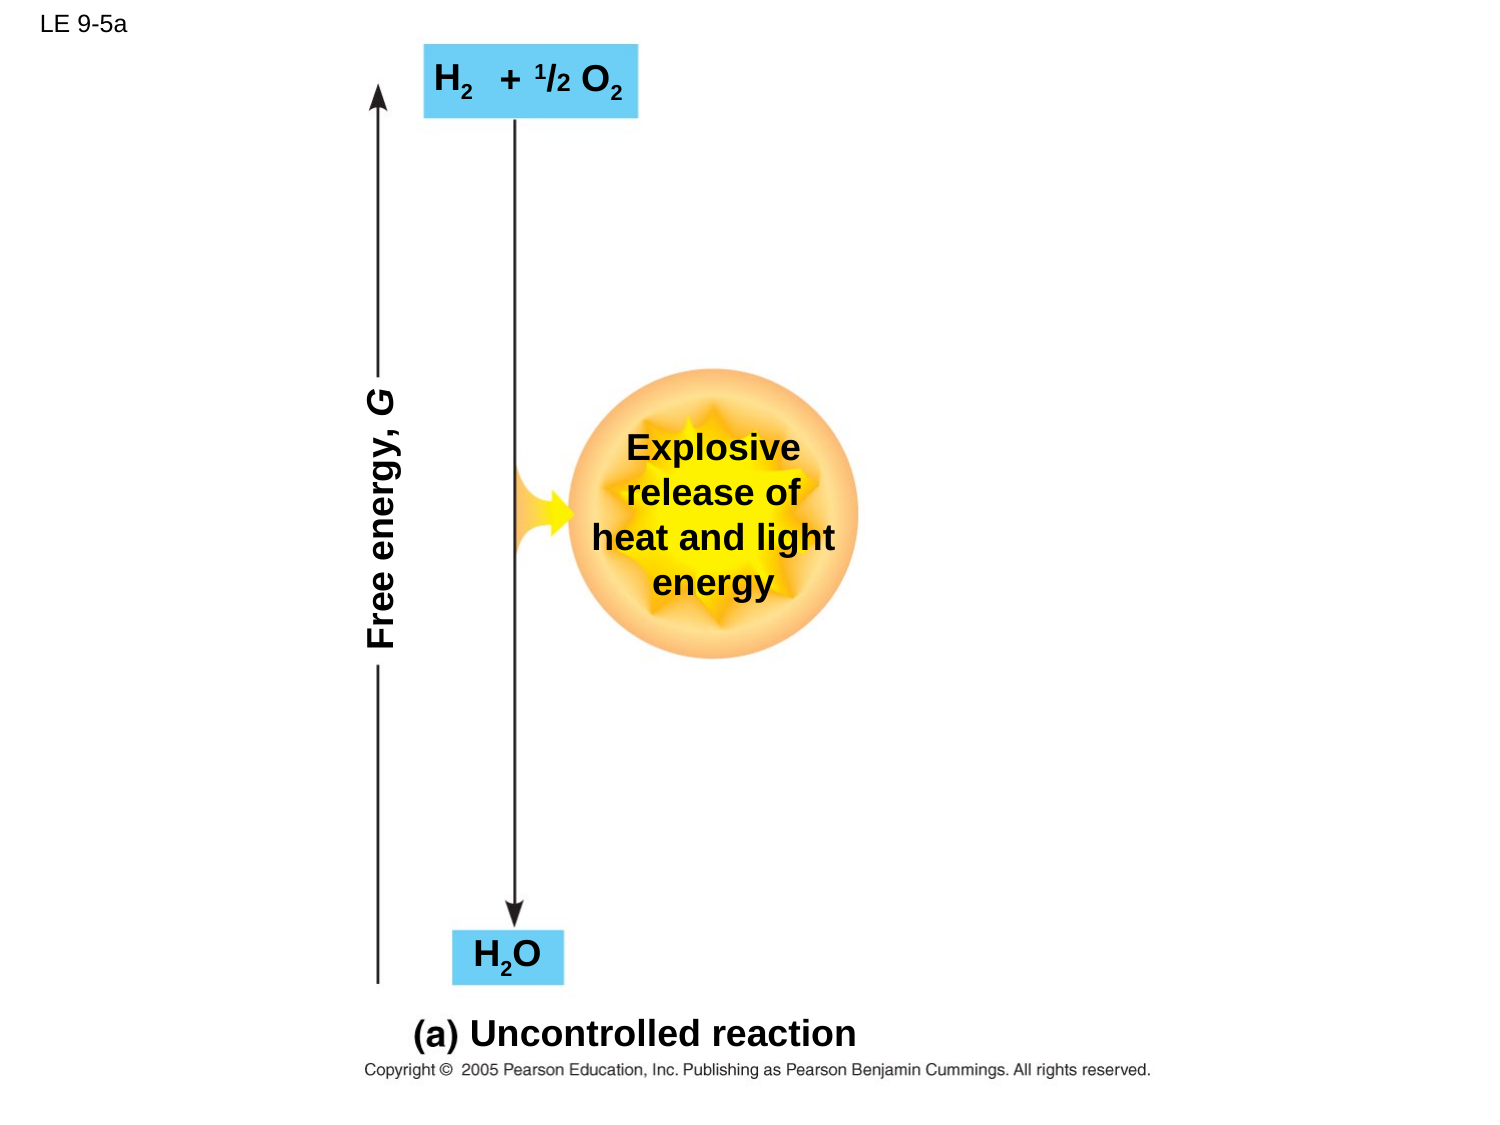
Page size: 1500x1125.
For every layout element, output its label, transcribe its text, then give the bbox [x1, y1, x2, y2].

text_box 1/2 O2 [534, 53, 633, 107]
text_box Free energy, G [355, 364, 408, 651]
text_box H2 [433, 52, 484, 108]
title LE 9-5a [24, 0, 351, 51]
text_box + [499, 55, 525, 99]
picture [336, 37, 1164, 1088]
text_box H2O [473, 929, 552, 978]
text_box Explosive release of heat and light energy [581, 423, 846, 640]
text_box Uncontrolled reaction [469, 1008, 871, 1057]
